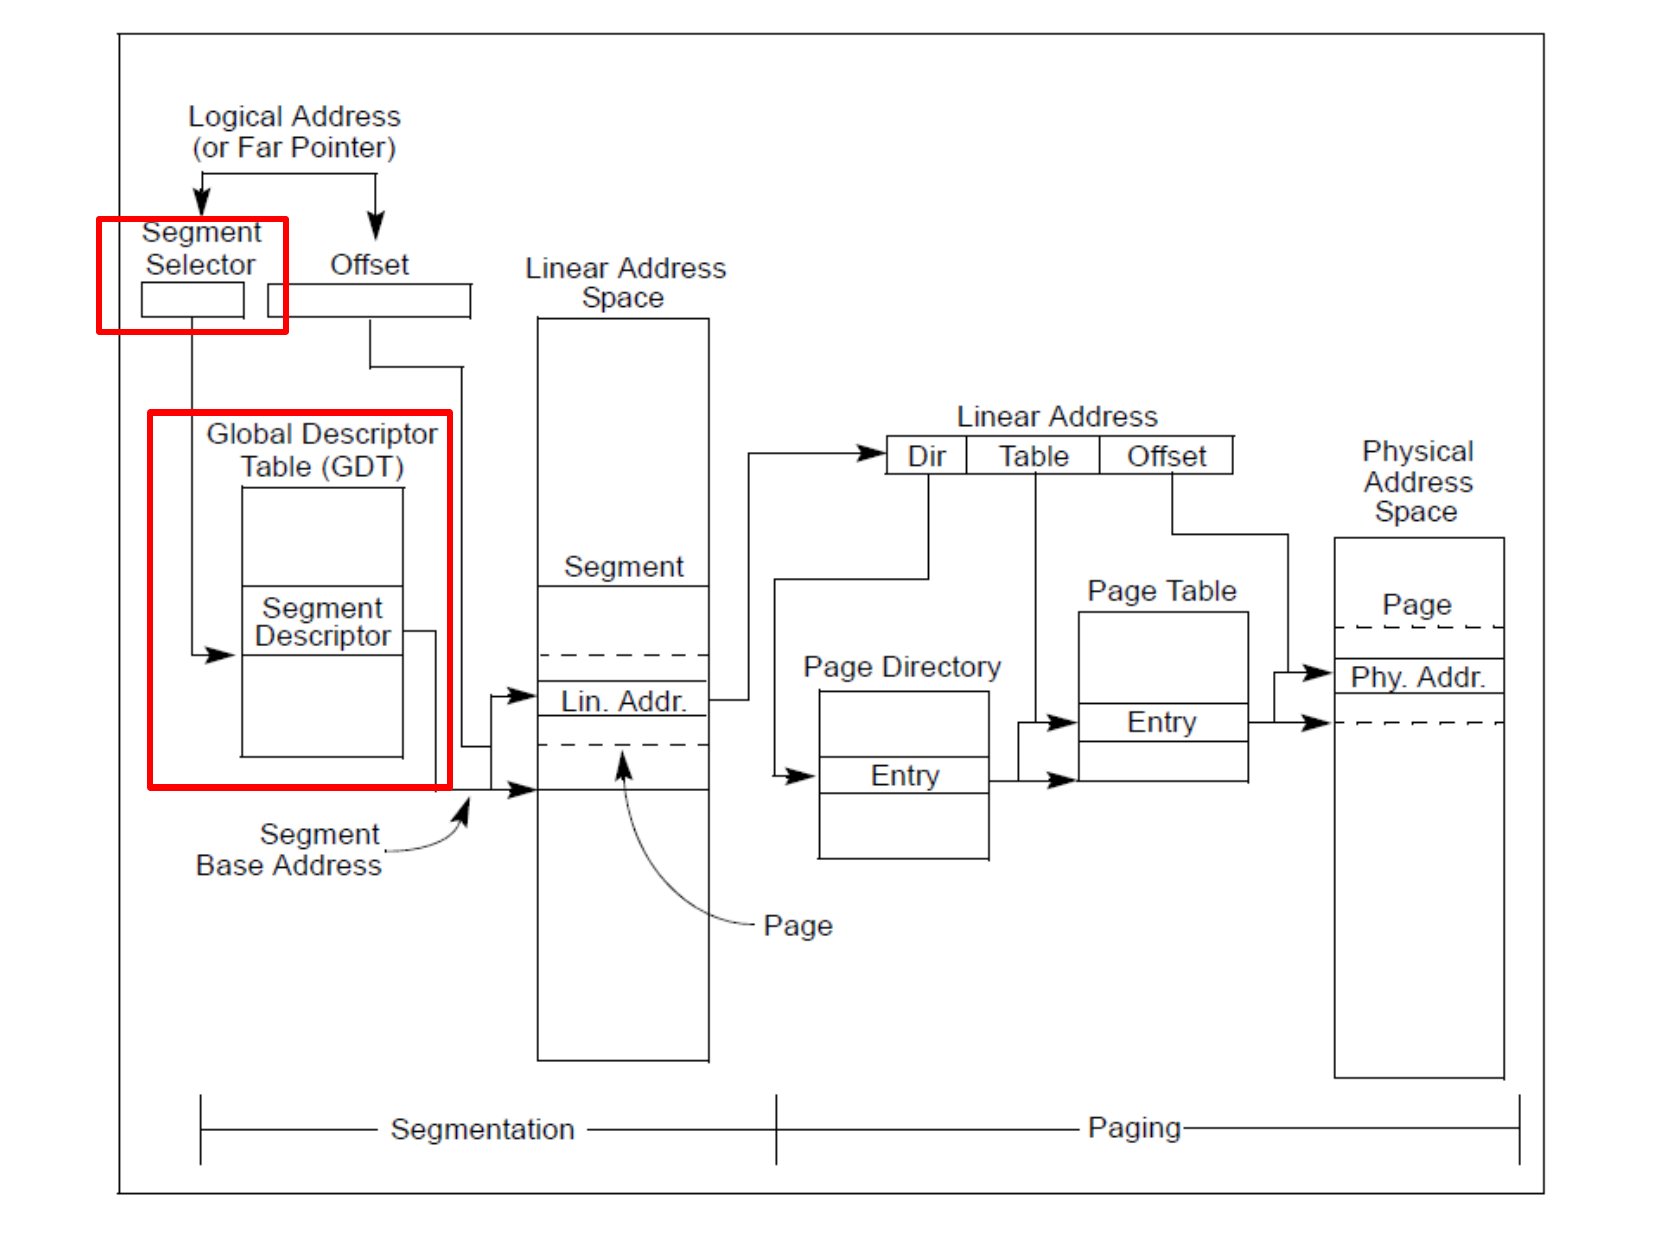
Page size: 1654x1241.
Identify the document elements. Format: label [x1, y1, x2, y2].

picture [112, 222, 283, 329]
picture [112, 23, 1559, 1201]
